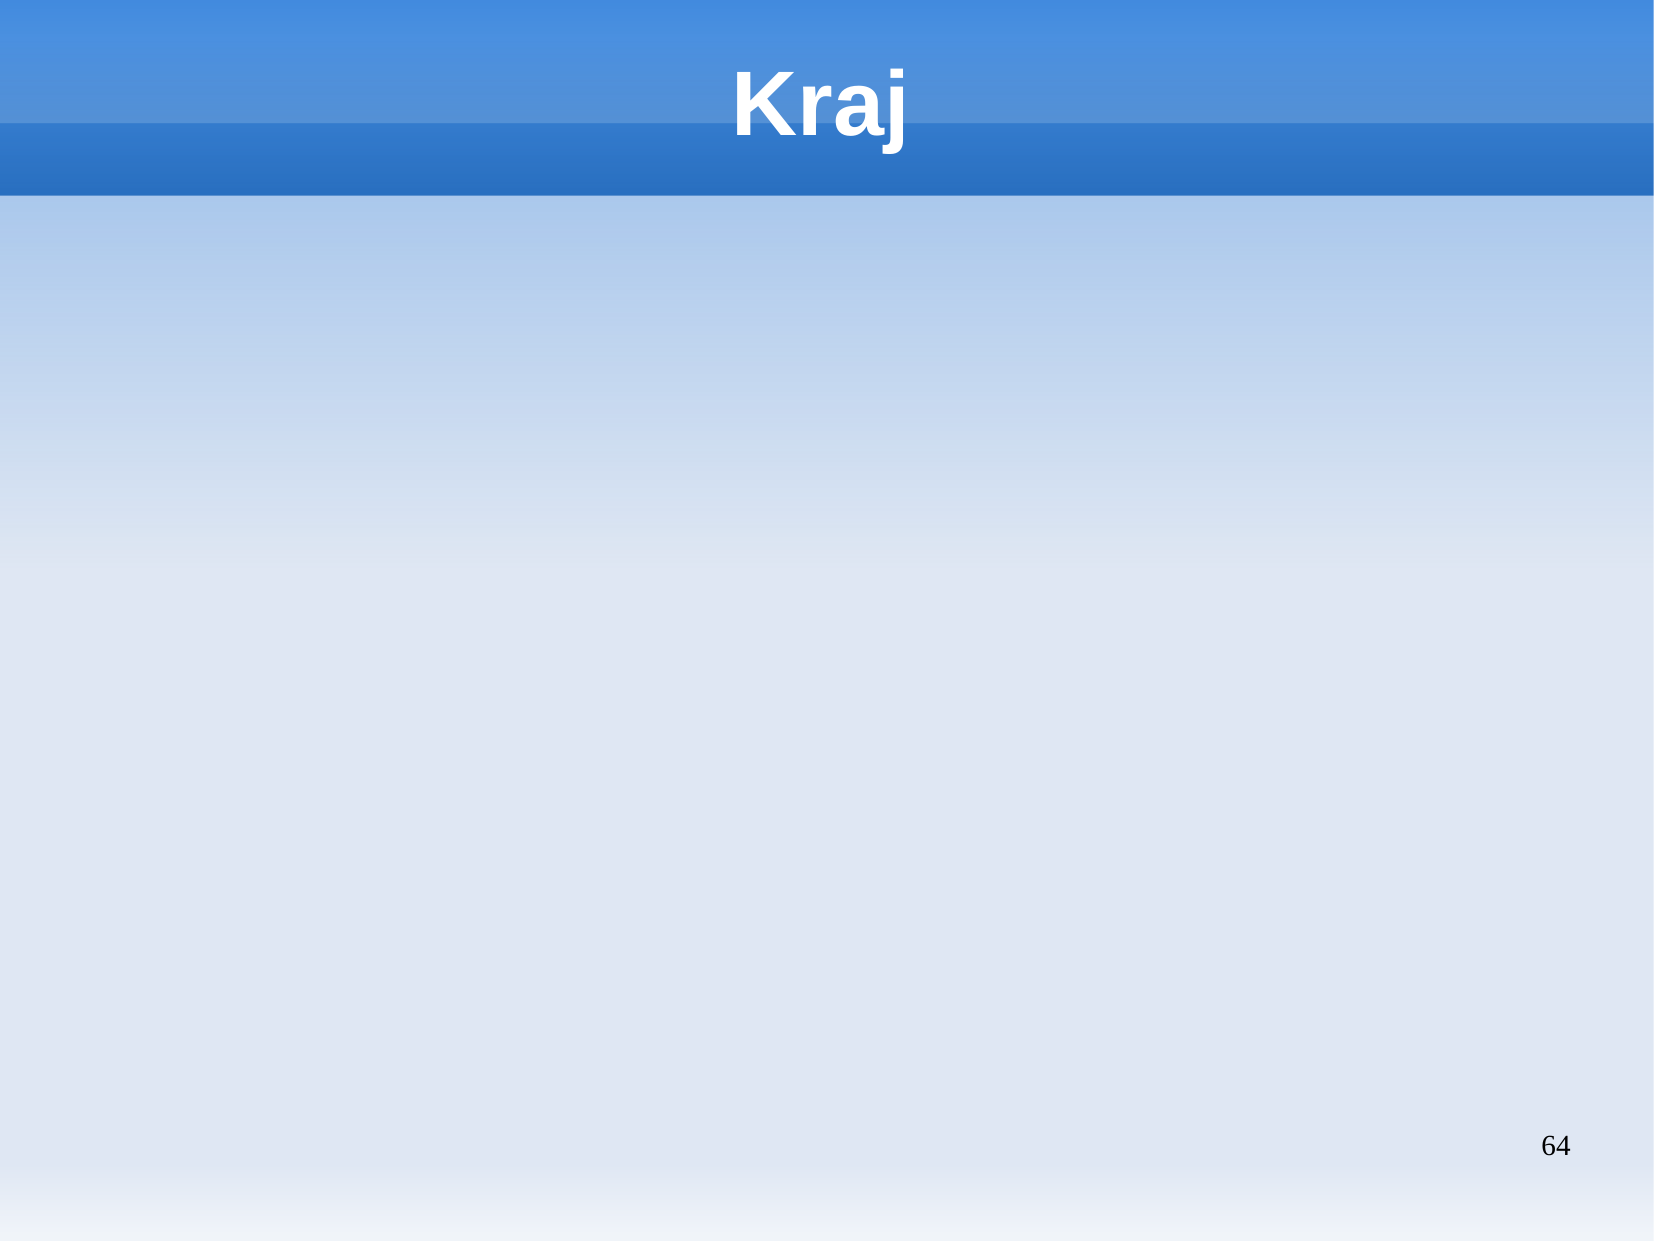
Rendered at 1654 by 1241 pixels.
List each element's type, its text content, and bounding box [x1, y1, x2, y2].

picture [0, 0, 1654, 1241]
title Kraj [76, 7, 1565, 200]
